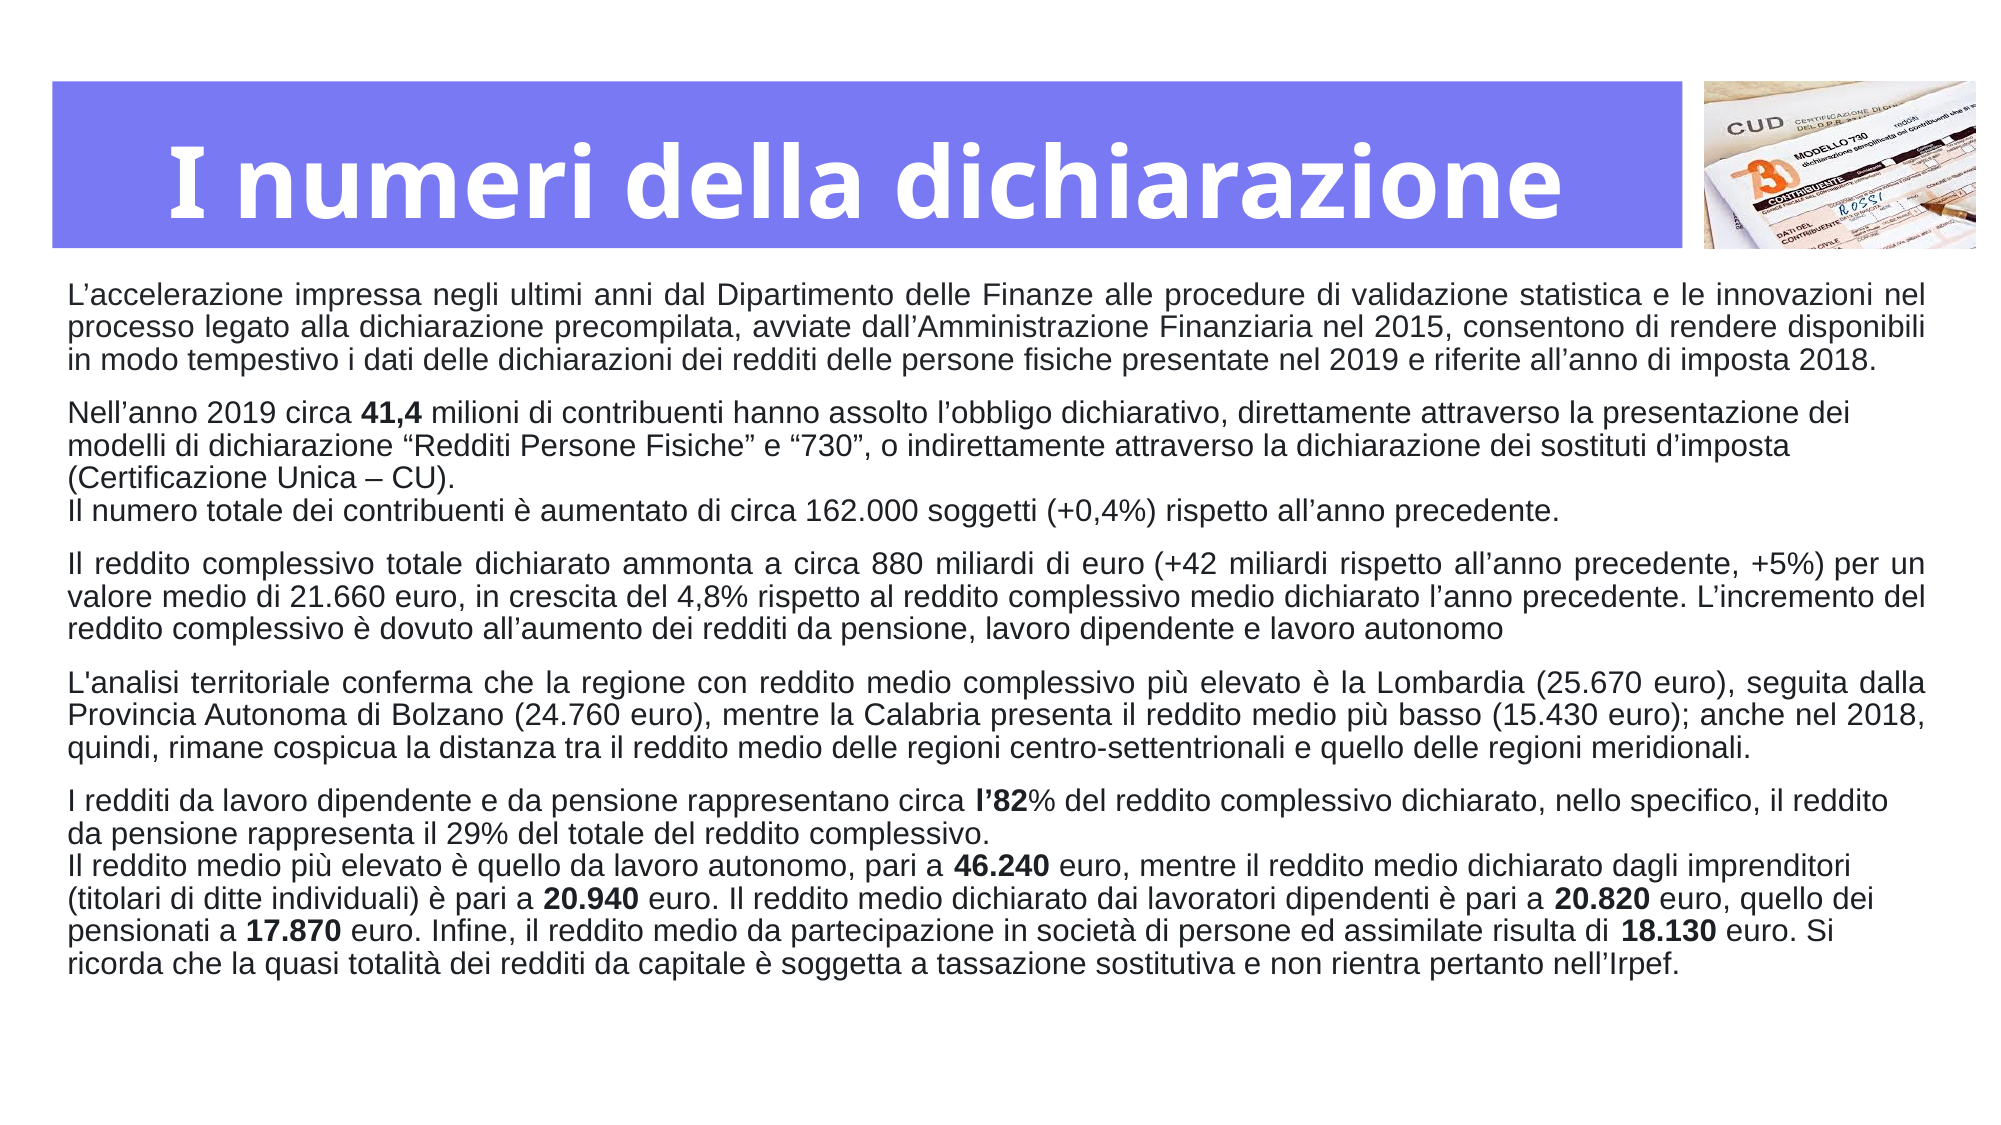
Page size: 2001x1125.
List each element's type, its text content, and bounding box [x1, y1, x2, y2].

subtitle L’accelerazione impressa negli ultimi anni dal Dipartimento delle Finanze alle procedure di validazione statistica e le innovazioni nel processo legato alla dichiarazione precompilata, avviate dall’Amministrazione Finanziaria nel 2015, consentono di rendere disponibili in modo tempestivo i dati delle dichiarazioni dei redditi delle persone fisiche presentate nel 2019 e riferite all’anno di imposta 2018. Nell’anno 2019 circa 41,4 milioni di contribuenti hanno assolto l’obbligo dichiarativo, direttamente attraverso la presentazione dei modelli di dichiarazione “Redditi Persone Fisiche” e “730”, o indirettamente attraverso la dichiarazione dei sostituti d’imposta (Certificazione Unica – CU). Il numero totale dei contribuenti è aumentato di circa 162.000 soggetti (+0,4%) rispetto all’anno precedente. Il reddito complessivo totale dichiarato ammonta a circa 880 miliardi di euro (+42 miliardi rispetto all’anno precedente, +5%) per un valore medio di 21.660 euro, in crescita del 4,8% rispetto al reddito complessivo medio dichiarato l’anno precedente. L’incremento del reddito complessivo è dovuto all’aumento dei redditi da pensione, lavoro dipendente e lavoro autonomo L'analisi territoriale conferma che la regione con reddito medio complessivo più elevato è la Lombardia (25.670 euro), seguita dalla Provincia Autonoma di Bolzano (24.760 euro), mentre la Calabria presenta il reddito medio più basso (15.430 euro); anche nel 2018, quindi, rimane cospicua la distanza tra il reddito medio delle regioni centro-settentrionali e quello delle regioni meridionali. I redditi da lavoro dipendente e da pensione rappresentano circa l’82% del reddito complessivo dichiarato, nello specifico, il reddito da pensione rappresenta il 29% del totale del reddito complessivo. Il reddito medio più elevato è quello da lavoro autonomo, pari a 46.240 euro, mentre il reddito medio dichiarato dagli imprenditori (titolari di ditte individuali) è pari a 20.940 euro. Il reddito medio dichiarato dai lavoratori dipendenti è pari a 20.820 euro, quello dei pensionati a 17.870 euro. Infine, il reddito medio da partecipazione in società di persone ed assimilate risulta di 18.130 euro. Si ricorda che la quasi totalità dei redditi da capitale è soggetta a tassazione sostitutiva e non rientra pertanto nell’Irpef. [52, 271, 1945, 1094]
picture [1704, 81, 1976, 249]
title I numeri della dichiarazione [52, 81, 1683, 249]
